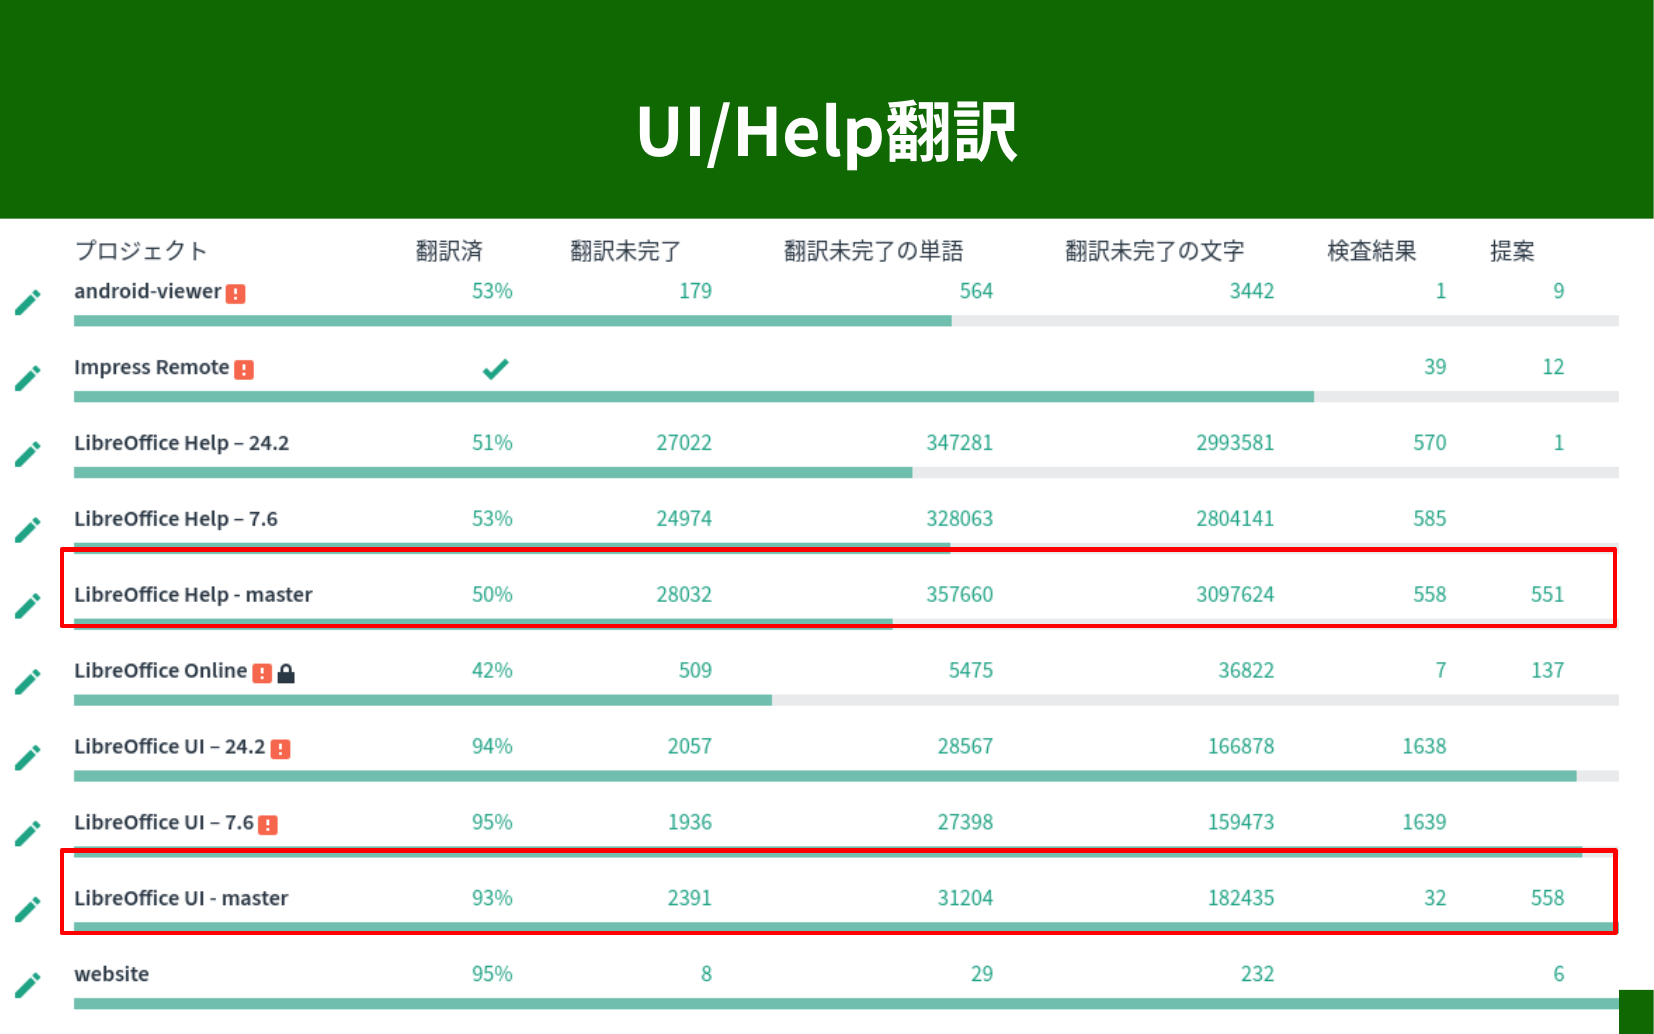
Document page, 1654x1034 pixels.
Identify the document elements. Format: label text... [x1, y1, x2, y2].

picture [0, 224, 1619, 1034]
title UI/Help翻訳 [82, 41, 1571, 214]
